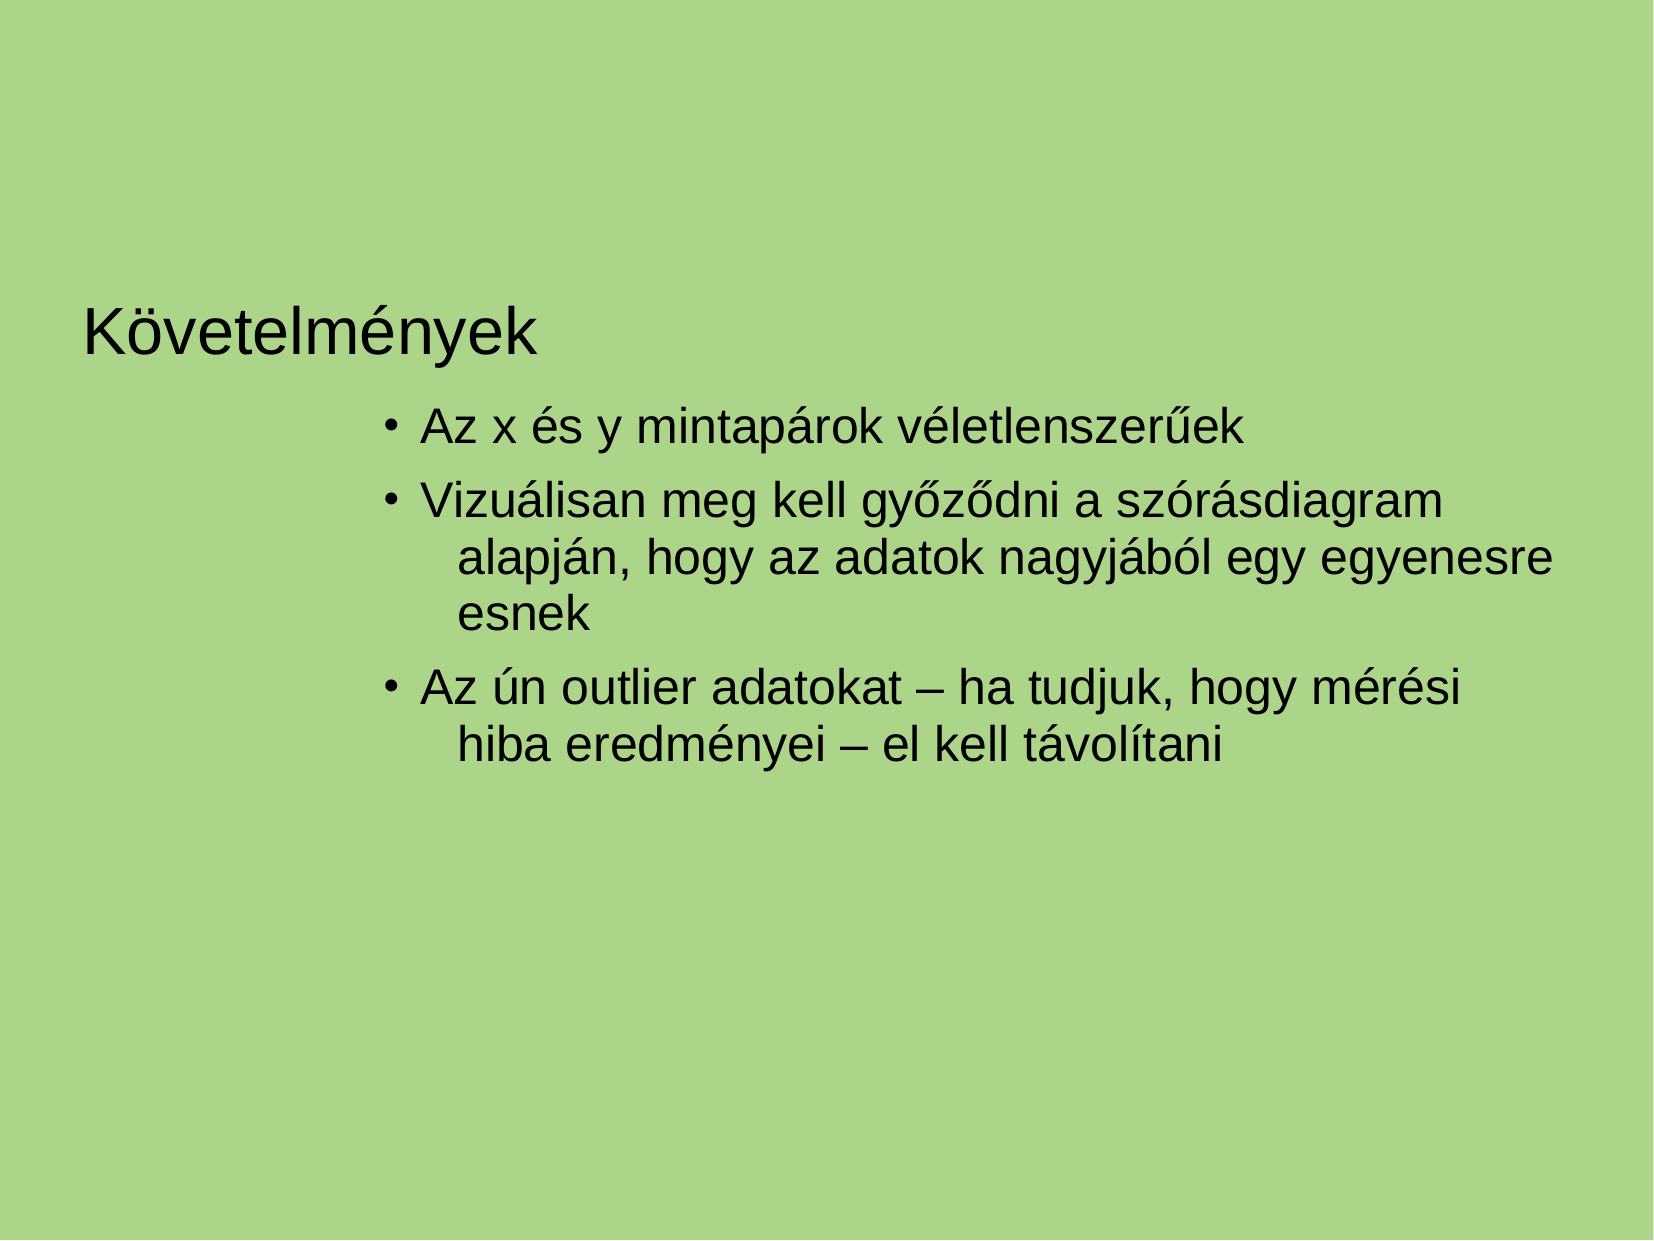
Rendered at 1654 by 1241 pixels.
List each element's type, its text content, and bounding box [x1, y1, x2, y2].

list Követelmények Az x és y mintapárok véletlenszerűek Vizuálisan meg kell győződni a szórásdiagram alapján, hogy az adatok nagyjából egy egyenesre esnek Az ún outlier adatokat – ha tudjuk, hogy mérési hiba eredményei – el kell távolítani [82, 290, 1569, 1008]
